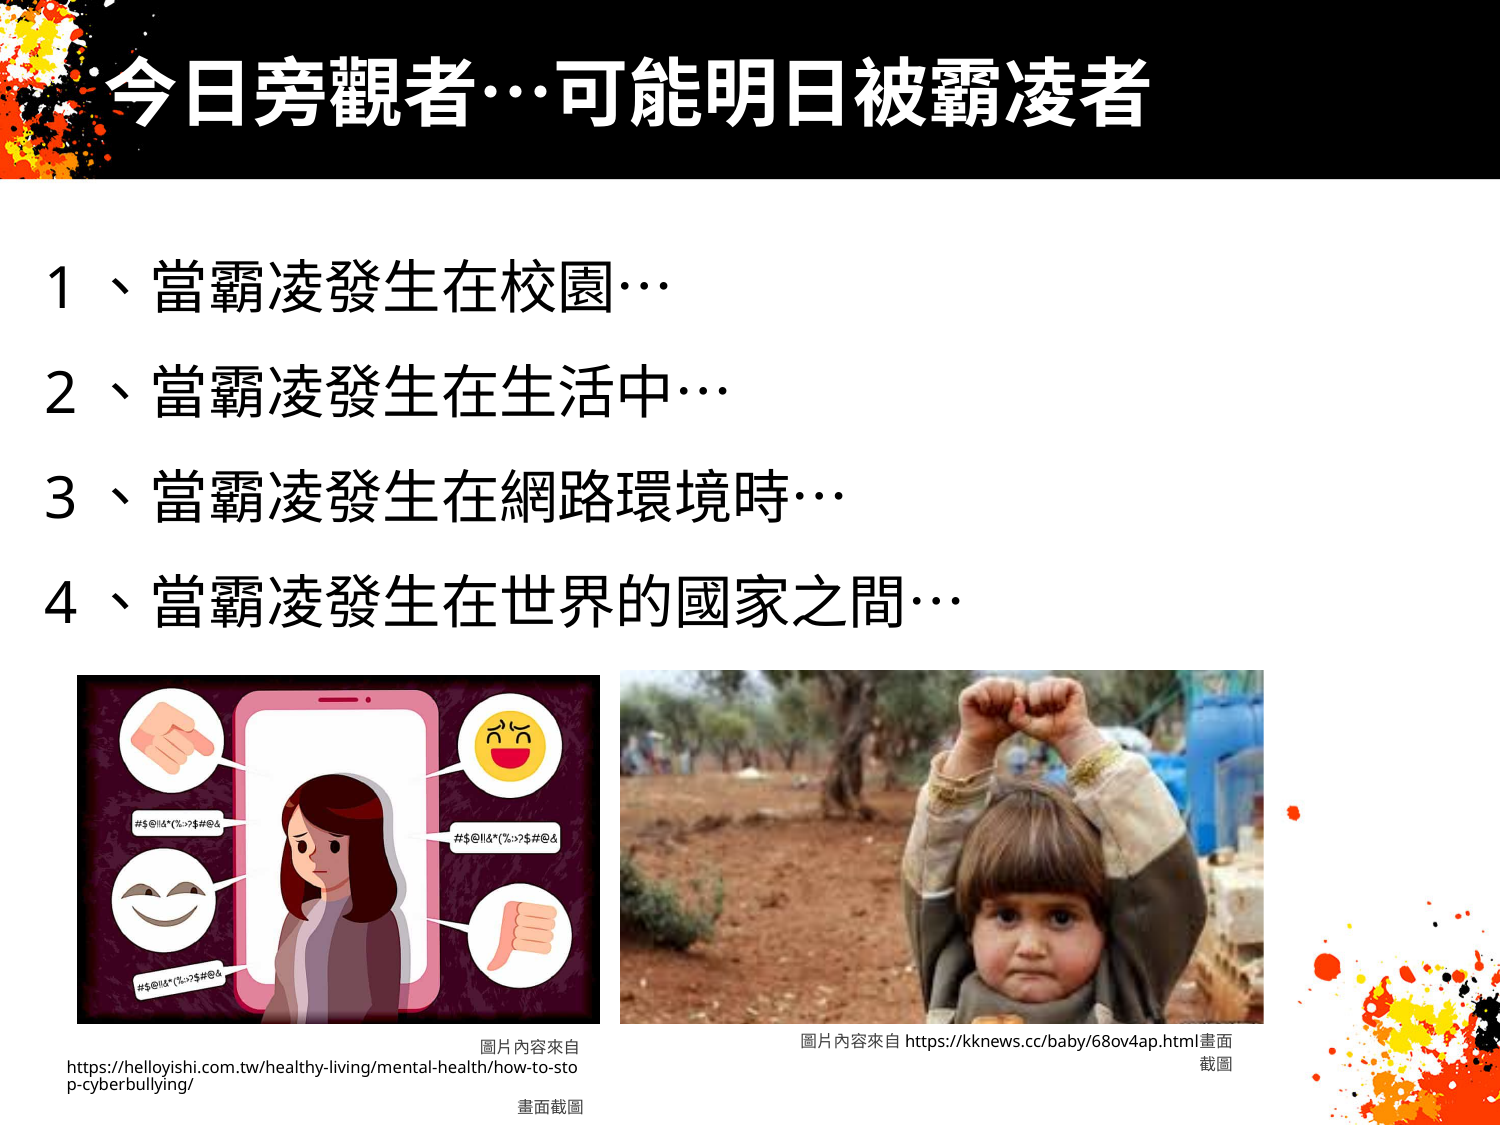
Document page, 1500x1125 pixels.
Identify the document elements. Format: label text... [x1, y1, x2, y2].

text_box 圖片內容來自https://helloyishi.com.tw/healthy-living/mental-health/how-to-stop-cyberbullying/畫面截圖 [51, 1029, 600, 1088]
text_box 1、當霸凌發生在校園… 2、當霸凌發生在生活中… 3、當霸凌發生在網路環境時… 4、當霸凌發生在世界的國家之間… [29, 208, 1353, 635]
picture [620, 670, 1264, 1024]
text_box 圖片內容來自https://kknews.cc/baby/68ov4ap.html畫面截圖 [785, 1023, 1264, 1059]
picture [77, 675, 600, 1024]
title 今日旁觀者…可能明日被霸凌者 [88, 2, 1500, 179]
